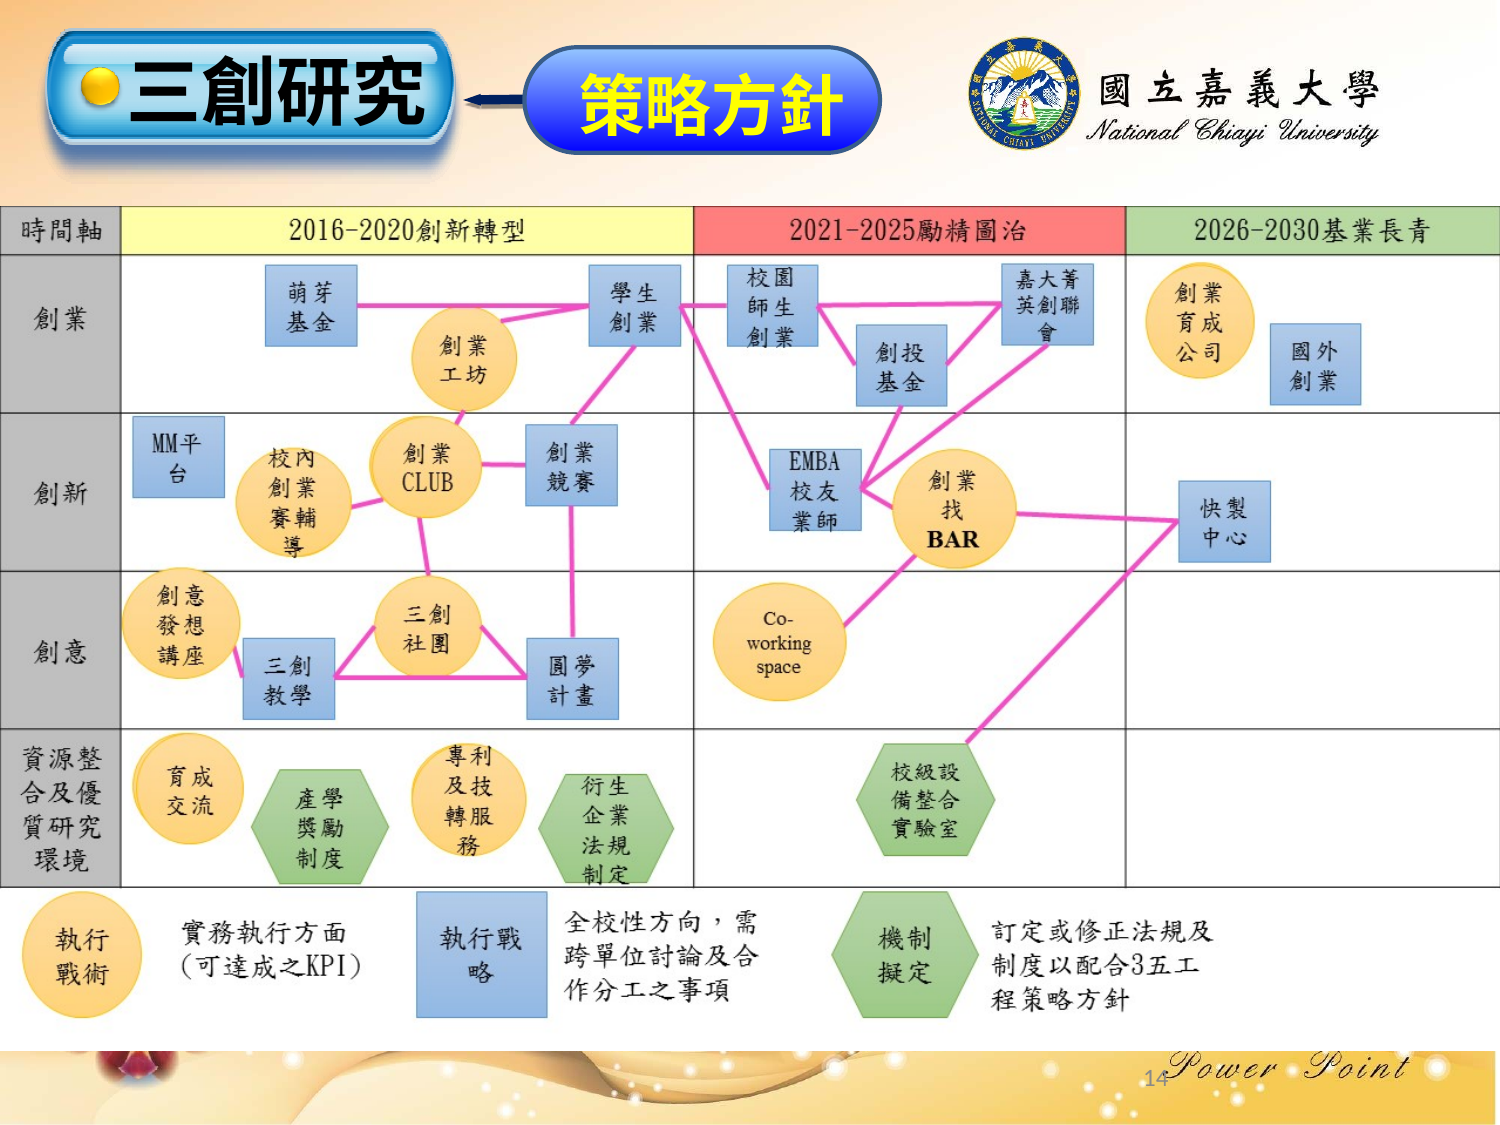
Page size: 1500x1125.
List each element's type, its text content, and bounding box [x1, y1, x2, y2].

text_box [548, 47, 857, 56]
text_box [524, 59, 543, 141]
picture [0, 206, 1500, 1051]
picture [36, 28, 464, 184]
text_box 三創研究 [53, 37, 447, 144]
text_box 策略方針 [543, 56, 880, 153]
text_box 14 [1128, 1051, 1479, 1107]
